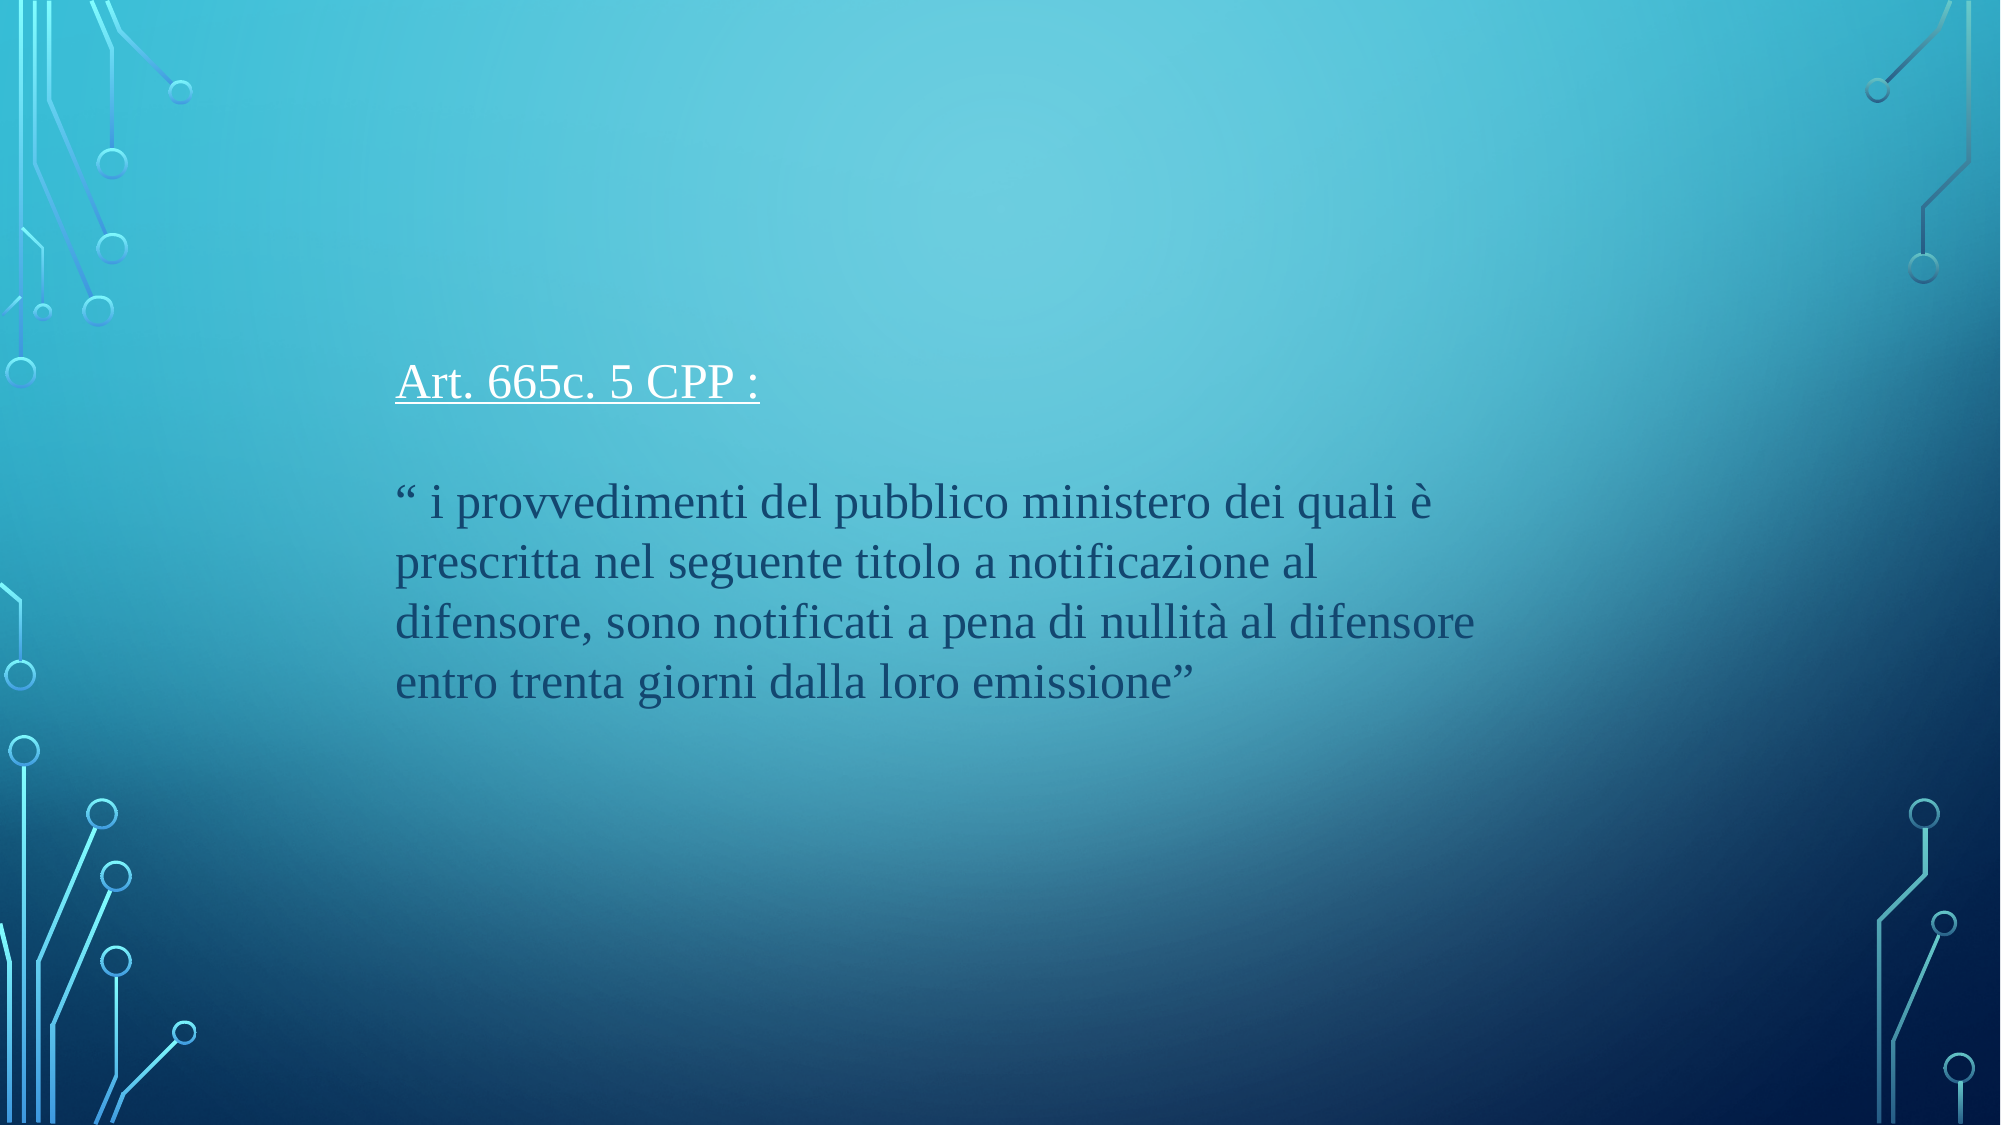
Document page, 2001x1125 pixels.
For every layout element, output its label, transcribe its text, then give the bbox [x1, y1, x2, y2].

text_box Art. 665c. 5 CPP : “ i provvedimenti del pubblico ministero dei quali è prescritta nel seguente titolo a notificazione al difensore, sono notificati a pena di nullità al difensore entro trenta giorni dalla loro emissione” [380, 341, 1500, 716]
